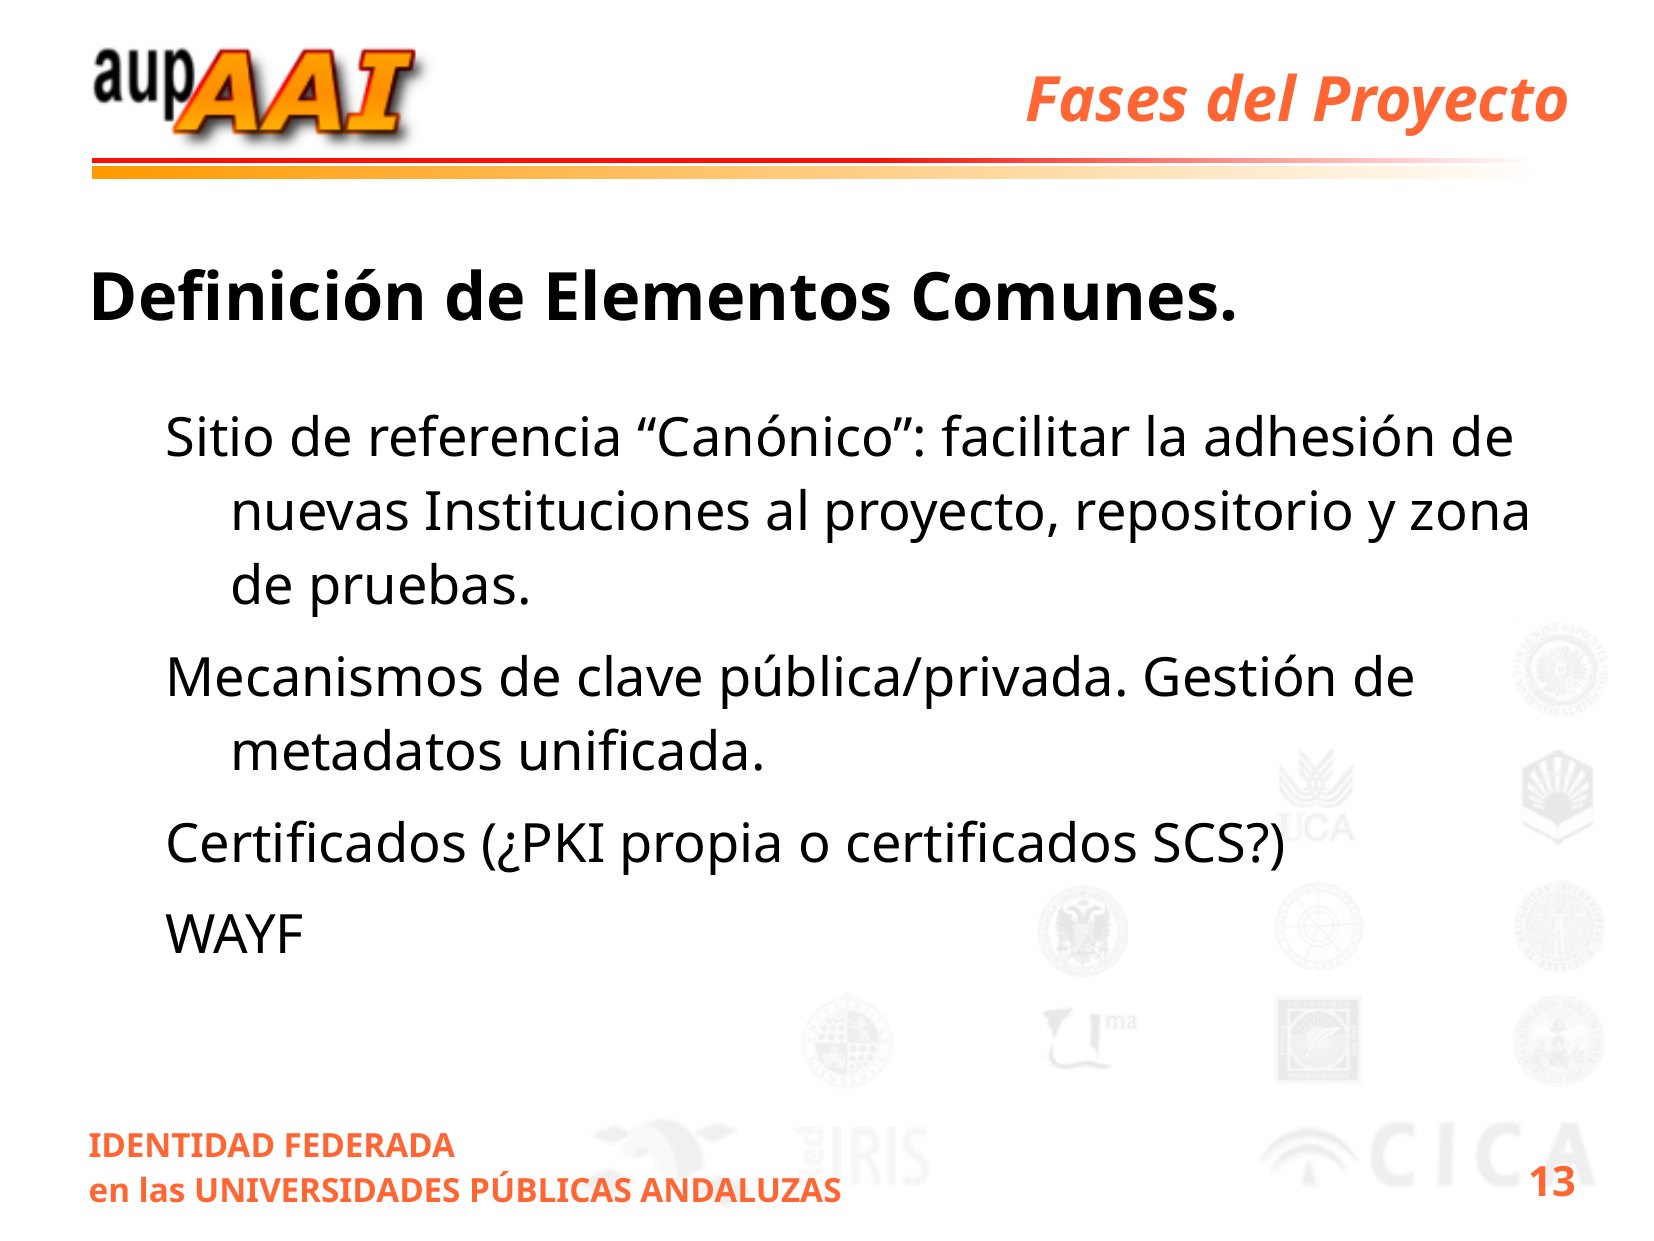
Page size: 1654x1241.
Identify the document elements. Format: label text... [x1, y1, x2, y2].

list Definición de Elementos Comunes. Sitio de referencia “Canónico”: facilitar la adhesión de nuevas Instituciones al proyecto, repositorio y zona de pruebas. Mecanismos de clave pública/privada. Gestión de metadatos unificada. Certificados (¿PKI propia o certificados SCS?) WAYF [82, 248, 1571, 1049]
picture [49, 19, 1545, 179]
title Fases del Proyecto [590, 62, 1571, 133]
picture [579, 618, 1614, 1209]
